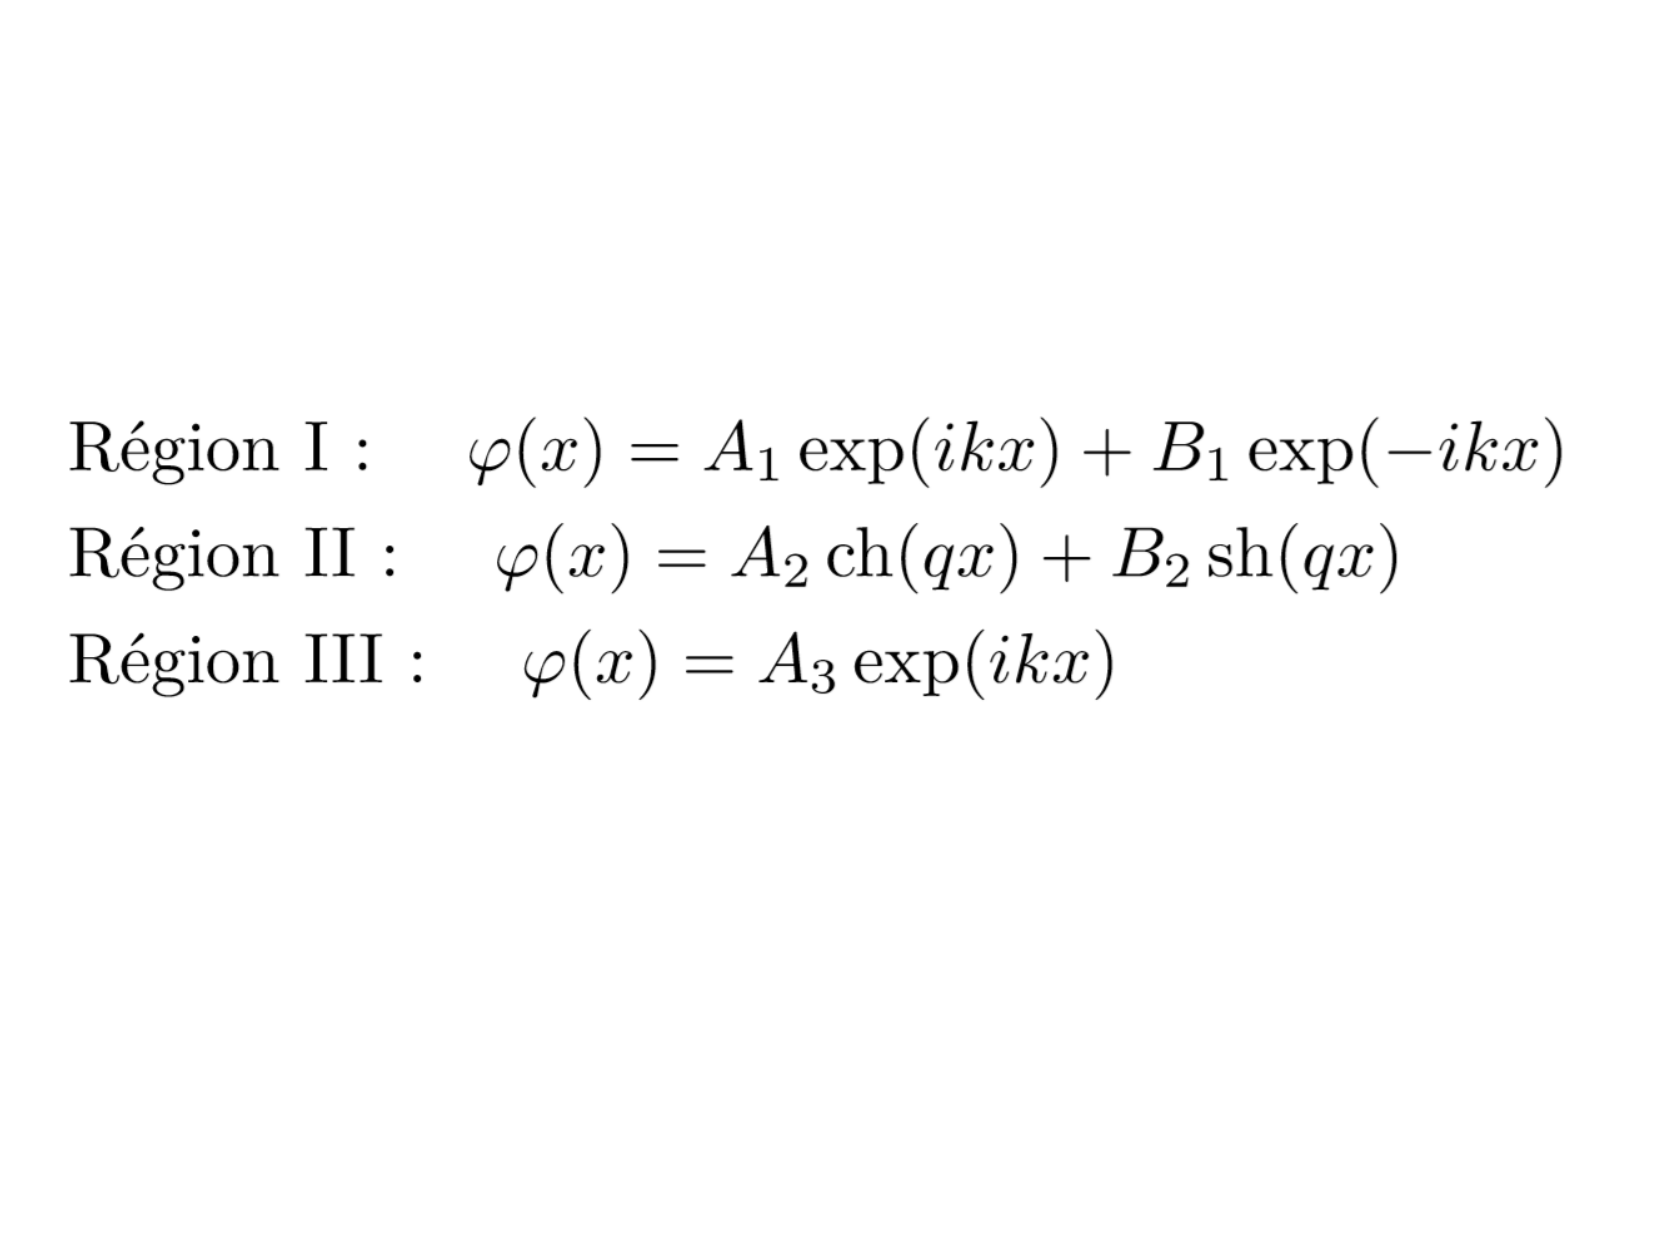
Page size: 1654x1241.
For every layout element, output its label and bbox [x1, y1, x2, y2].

picture [47, 389, 1584, 720]
